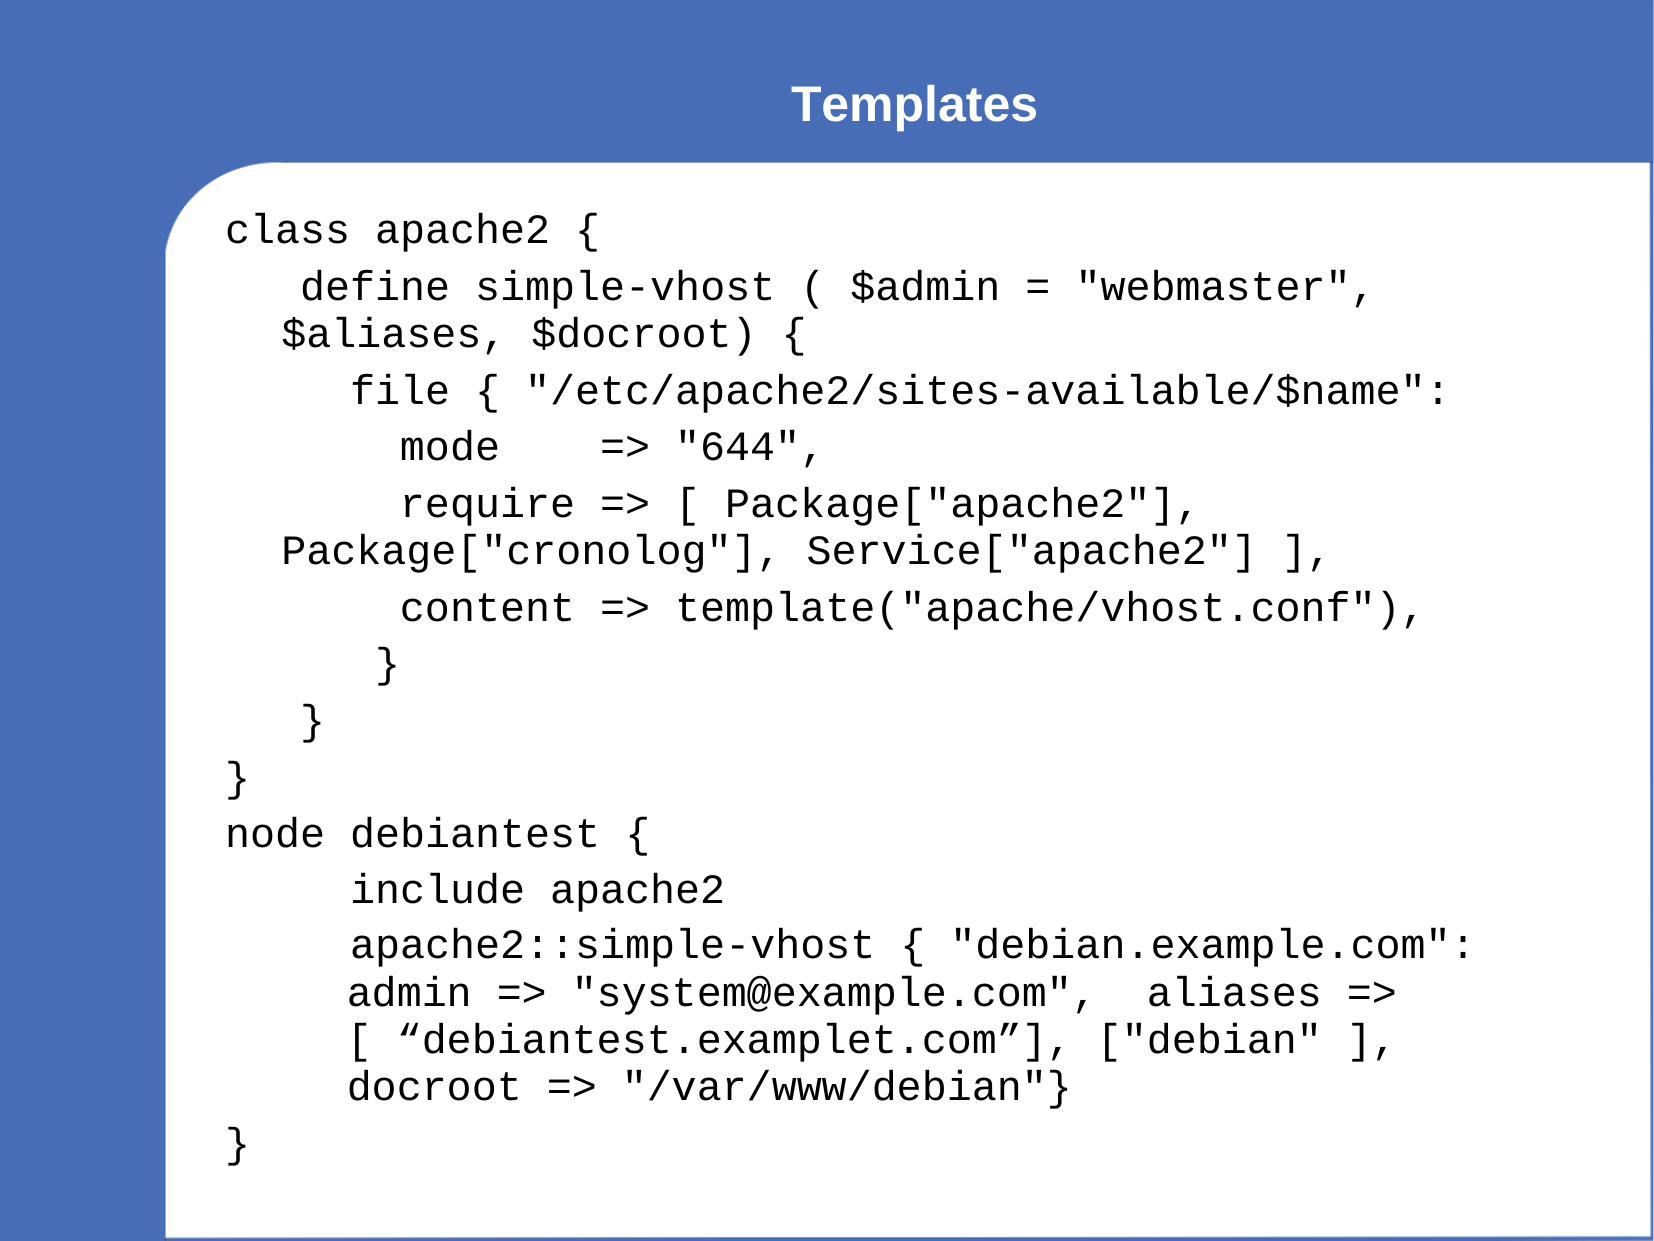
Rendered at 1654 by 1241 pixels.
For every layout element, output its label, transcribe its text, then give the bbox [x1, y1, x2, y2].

picture [0, 0, 1654, 1241]
title Templates [234, 27, 1595, 181]
list class apache2 { define simple-vhost ( $admin = "webmaster", $aliases, $docroot) { file { "/etc/apache2/sites-available/$name": mode => "644", require => [ Package["apache2"], Package["cronolog"], Service["apache2"] ], content => template("apache/vhost.conf"), } } } node debiantest { include apache2 apache2::simple-vhost { "debian.example.com": admin => "system@example.com", aliases => [ “debiantest.examplet.com”], ["debian" ], docroot => "/var/www/debian"} } [225, 209, 1587, 1192]
